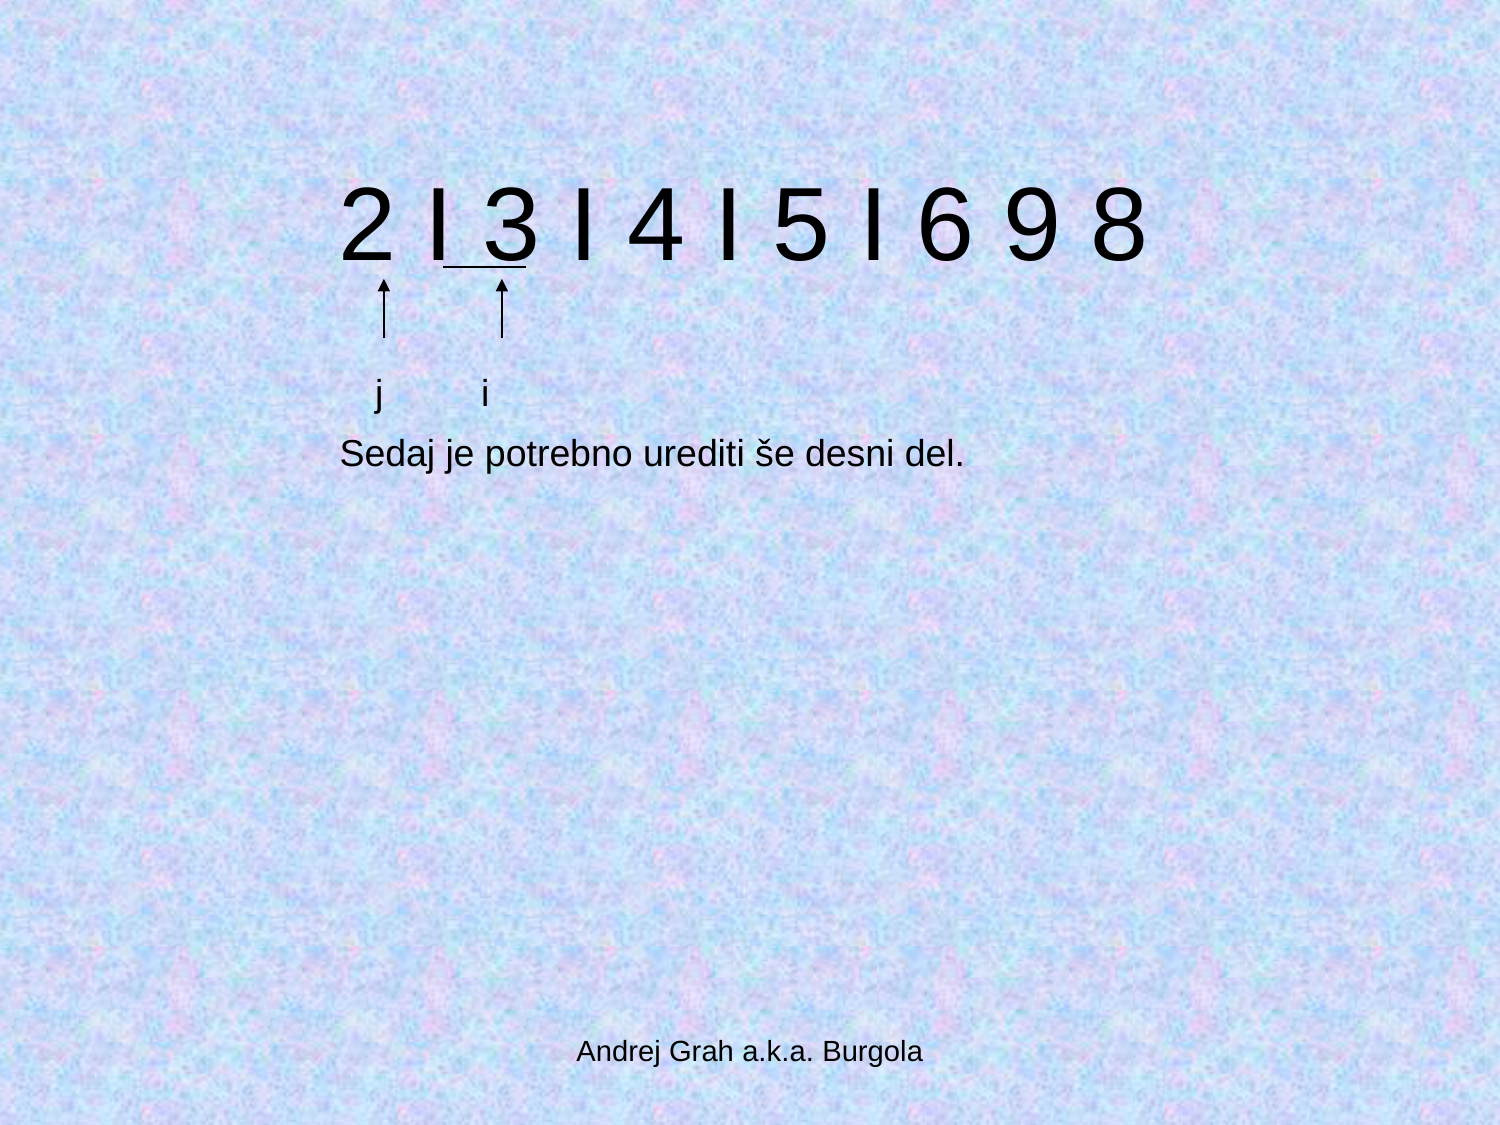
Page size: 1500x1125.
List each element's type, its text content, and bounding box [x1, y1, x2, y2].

text_box Sedaj je potrebno urediti še desni del. [324, 420, 1247, 482]
picture [0, 0, 1500, 1125]
text_box 2 I 3 I 4 I 5 I 6 9 8 [159, 148, 1329, 290]
text_box Andrej Grah a.k.a. Burgola [512, 1024, 988, 1103]
text_box j [360, 361, 399, 423]
text_box i [466, 361, 502, 423]
